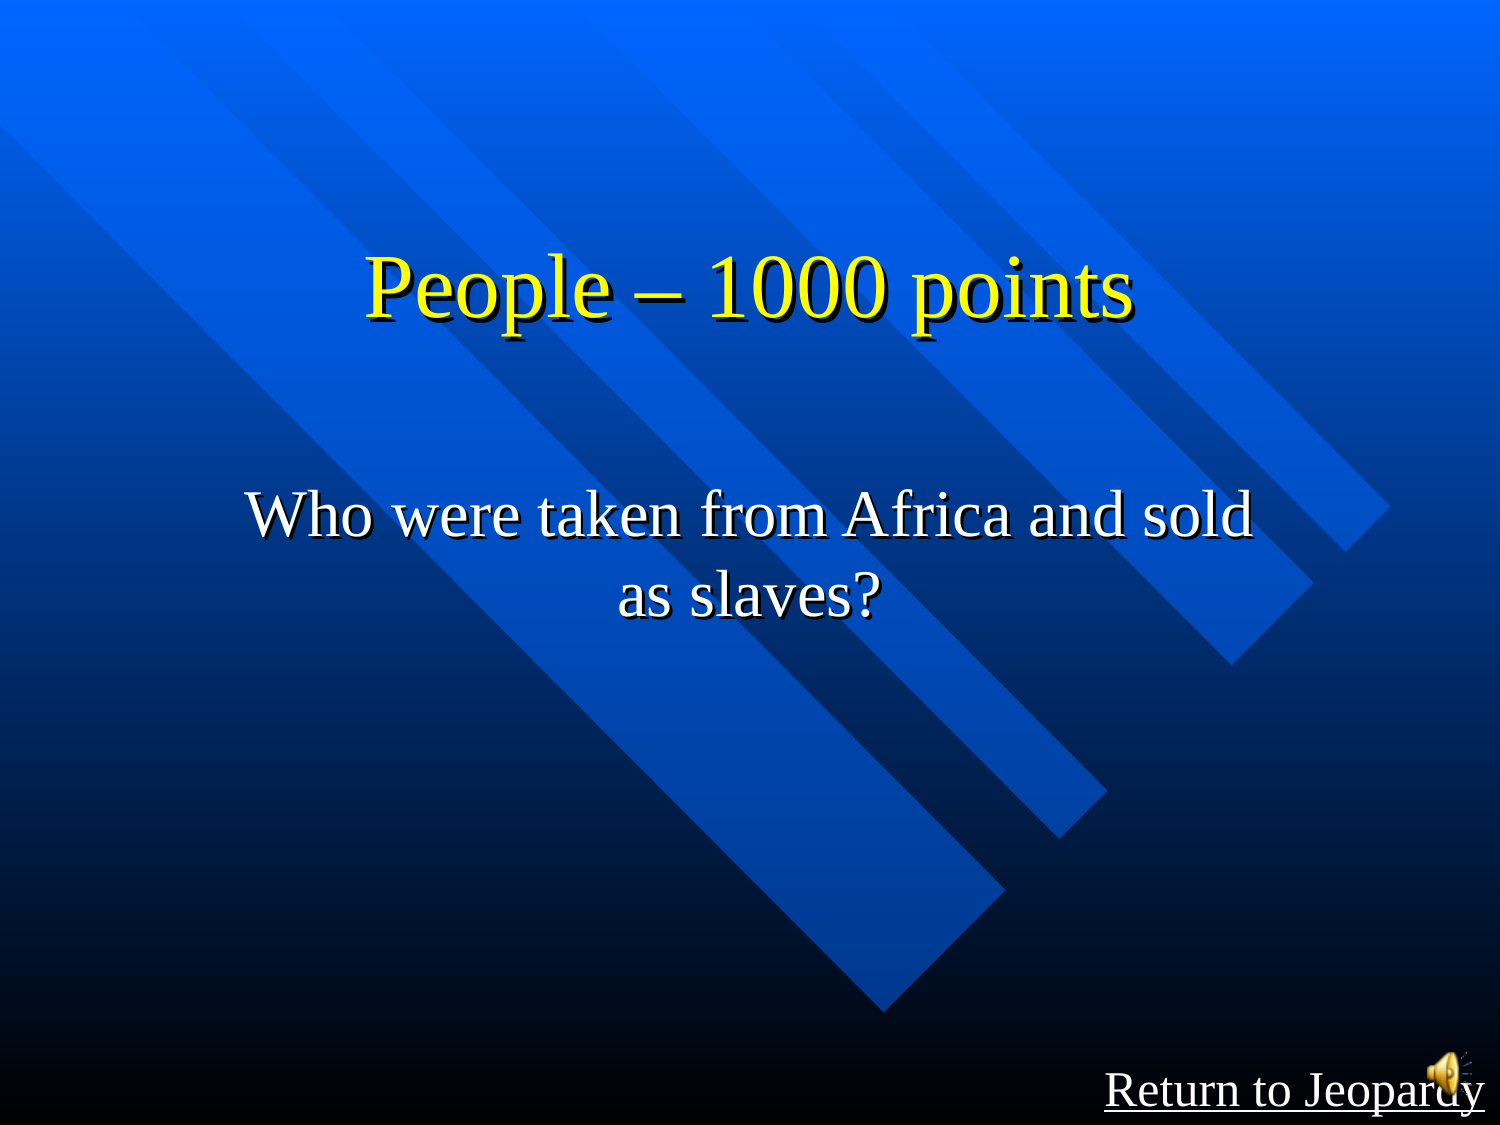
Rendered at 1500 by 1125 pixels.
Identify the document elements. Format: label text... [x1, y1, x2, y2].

text_box Return to Jeopardy [1089, 1048, 1500, 1125]
title People – 1000 points [112, 187, 1388, 375]
subtitle Who were taken from Africa and sold as slaves? [225, 462, 1276, 751]
picture [1426, 1051, 1477, 1102]
